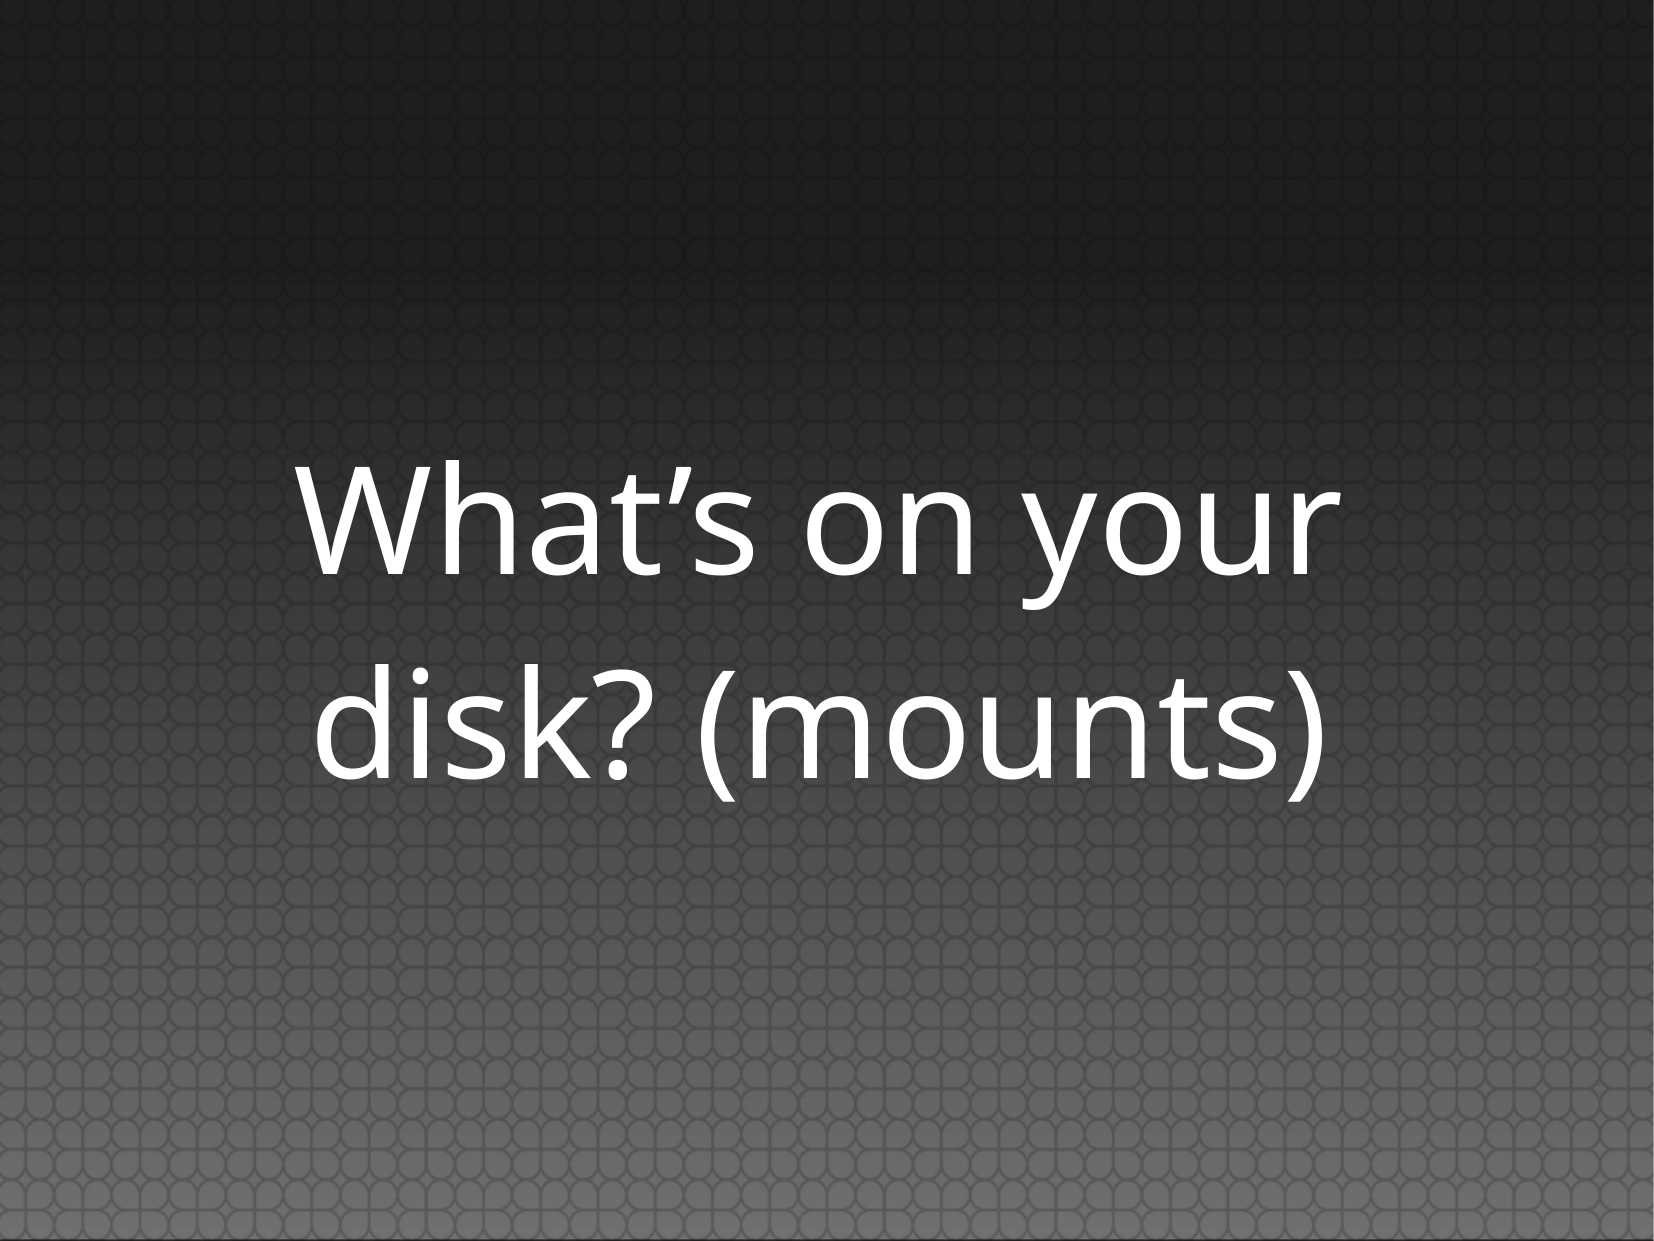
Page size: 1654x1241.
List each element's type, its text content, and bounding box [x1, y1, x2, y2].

picture [0, 0, 1654, 1241]
title What’s on your disk? (mounts) [75, 431, 1564, 807]
